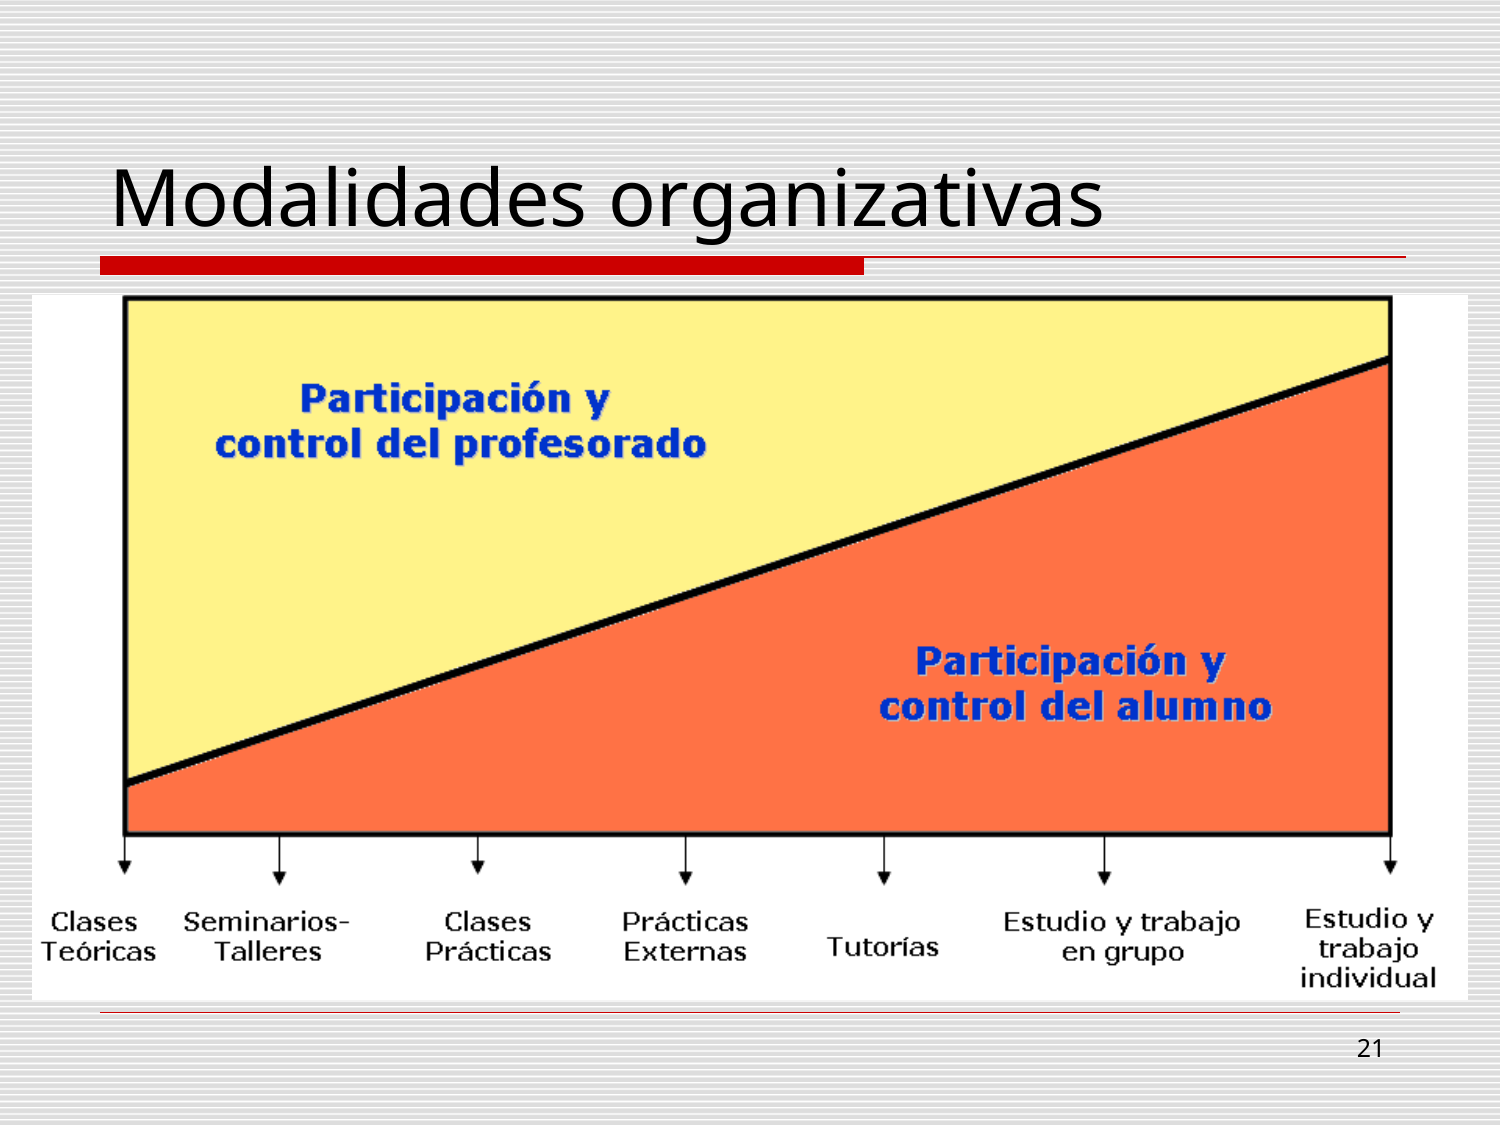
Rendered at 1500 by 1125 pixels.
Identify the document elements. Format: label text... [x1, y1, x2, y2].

text_box <número> [1074, 1024, 1401, 1103]
title Modalidades organizativas [94, 49, 1407, 250]
picture [0, 0, 1500, 1125]
